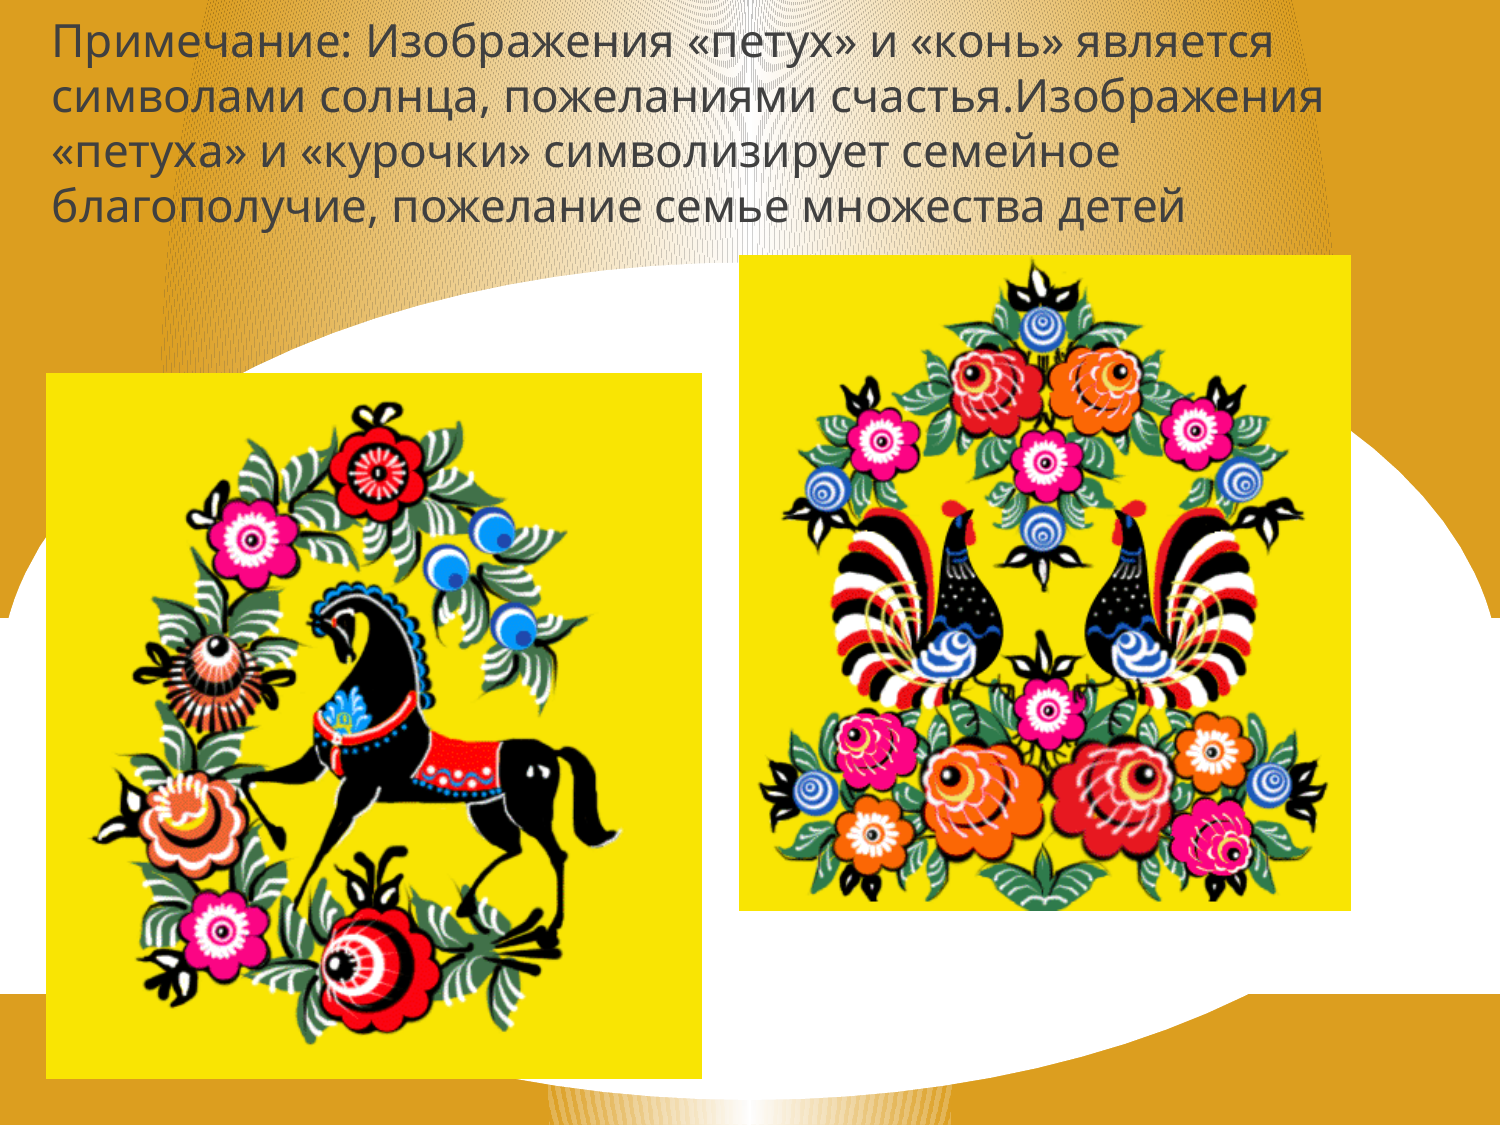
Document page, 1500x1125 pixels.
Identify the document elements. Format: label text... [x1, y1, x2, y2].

list Примечание: Изображения «петух» и «конь» является символами солнца, пожеланиями счастья.Изображения «петуха» и «курочки» символизирует семейное благополучие, пожелание семье множества детей [29, 4, 1447, 256]
picture [739, 255, 1351, 912]
picture [46, 373, 702, 1079]
